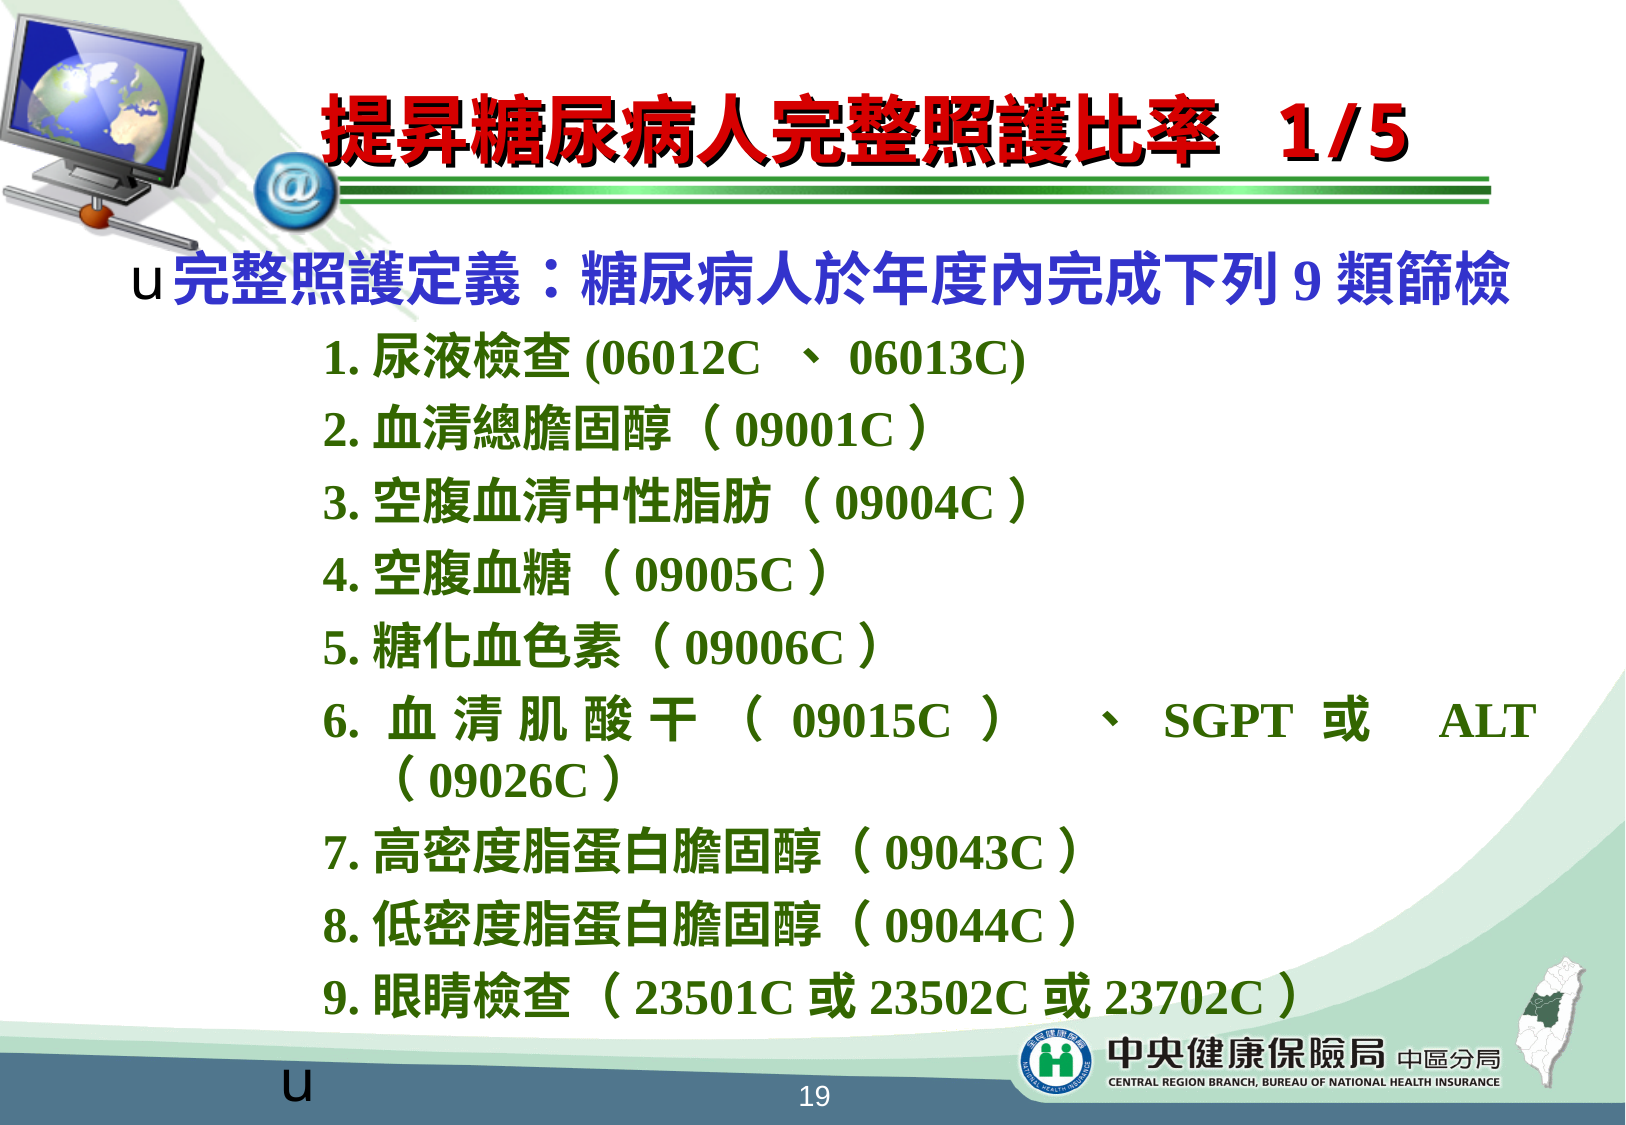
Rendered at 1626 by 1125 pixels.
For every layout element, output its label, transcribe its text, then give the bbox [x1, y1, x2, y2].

text_box 完整照護定義：糖尿病人於年度內完成下列9類篩檢 1.尿液檢查(06012C 、06013C) 2.血清總膽固醇（09001C） 3.空腹血清中性脂肪（09004C） 4.空腹血糖（09005C） 5.糖化血色素（09006C） 6.血清肌酸干（09015C） 、SGPT或 ALT （09026C） 7.高密度脂蛋白膽固醇（09043C） 8.低密度脂蛋白膽固醇（09044C） 9.眼睛檢查（23501C或23502C或23702C） [27, 234, 1551, 1032]
text_box [624, 1065, 1005, 1125]
title 提昇糖尿病人完整照護比率 1/5 [304, 58, 1625, 197]
